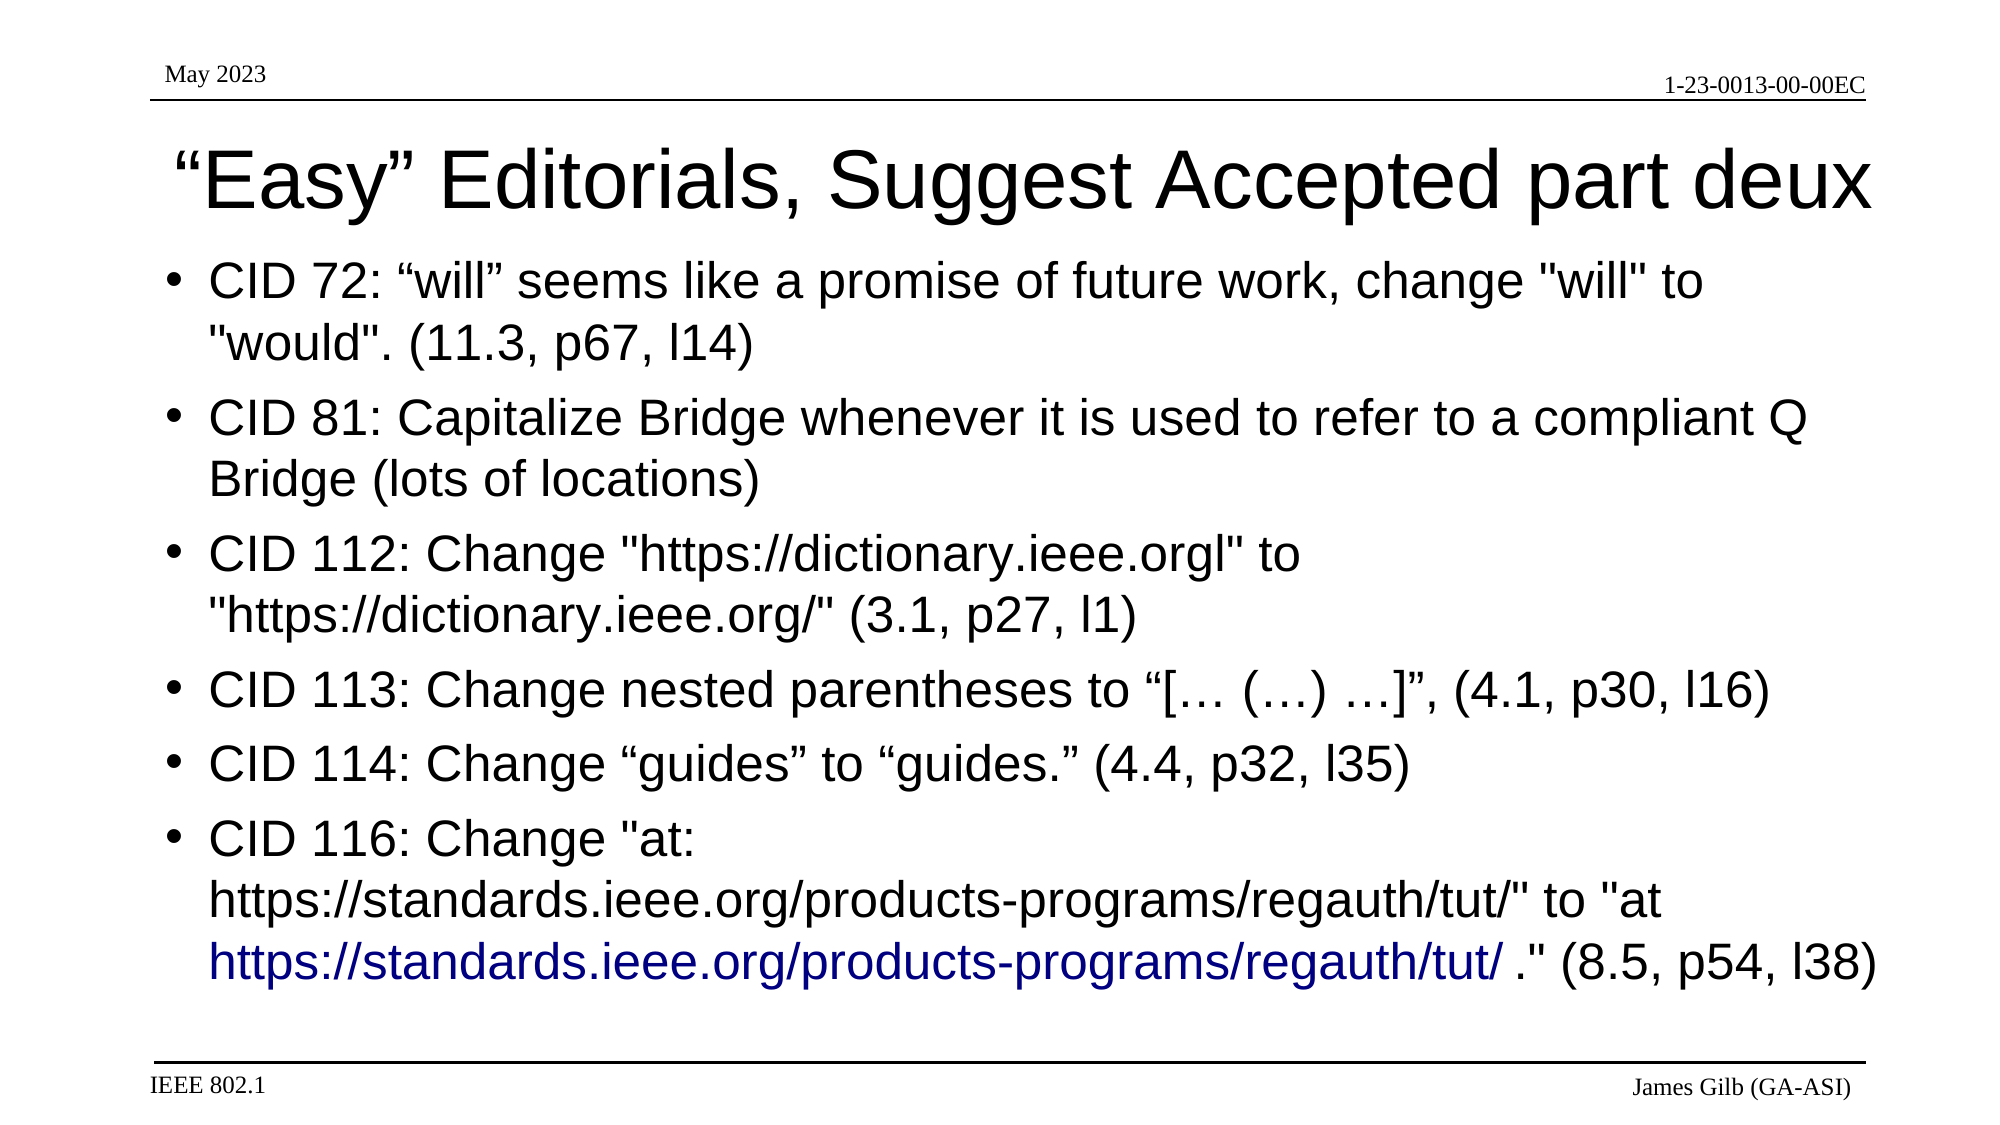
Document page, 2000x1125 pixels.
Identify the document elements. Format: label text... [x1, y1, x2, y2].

list CID 72: “will” seems like a promise of future work, change "will" to "would". (11.3, p67, l14) CID 81: Capitalize Bridge whenever it is used to refer to a compliant Q Bridge (lots of locations) CID 112: Change "https://dictionary.ieee.orgl" to "https://dictionary.ieee.org/" (3.1, p27, l1) CID 113: Change nested parentheses to “[… (…) …]”, (4.1, p30, l16) CID 114: Change “guides” to “guides.” (4.4, p32, l35) CID 116: Change "at: https://standards.ieee.org/products-programs/regauth/tut/" to "at https://standards.ieee.org/products-programs/regauth/tut/." (8.5, p54, l38) [149, 239, 1900, 1051]
title “Easy” Editorials, Suggest Accepted part deux [149, 112, 1900, 238]
